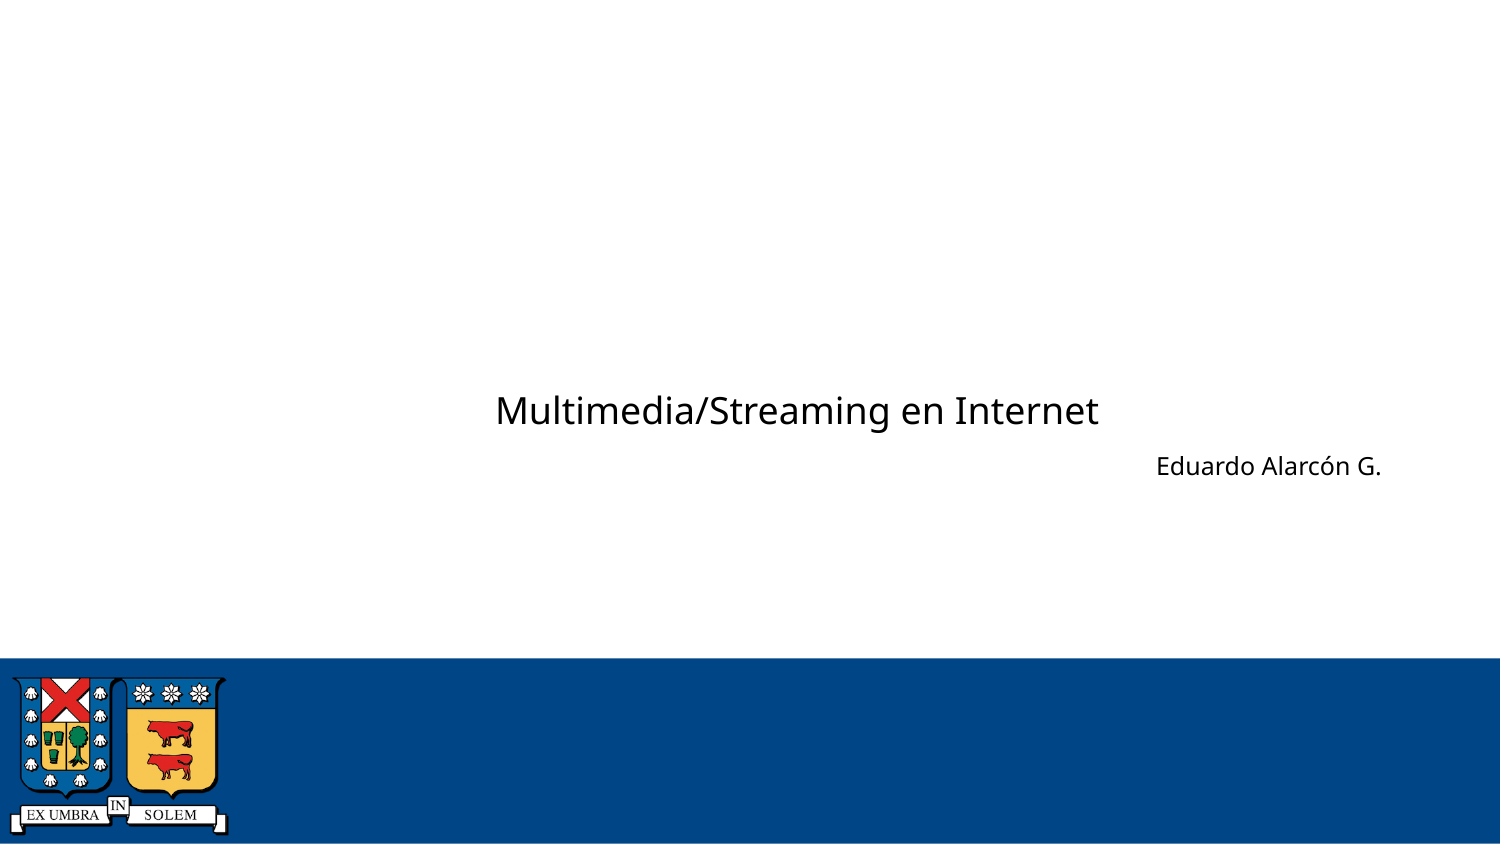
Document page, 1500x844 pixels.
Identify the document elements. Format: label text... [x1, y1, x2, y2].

picture [8, 656, 231, 844]
text_box [0, 658, 8, 844]
text_box Multimedia/Streaming en Internet Eduardo Alarcón G. [200, 386, 1394, 580]
text_box [231, 658, 1500, 844]
